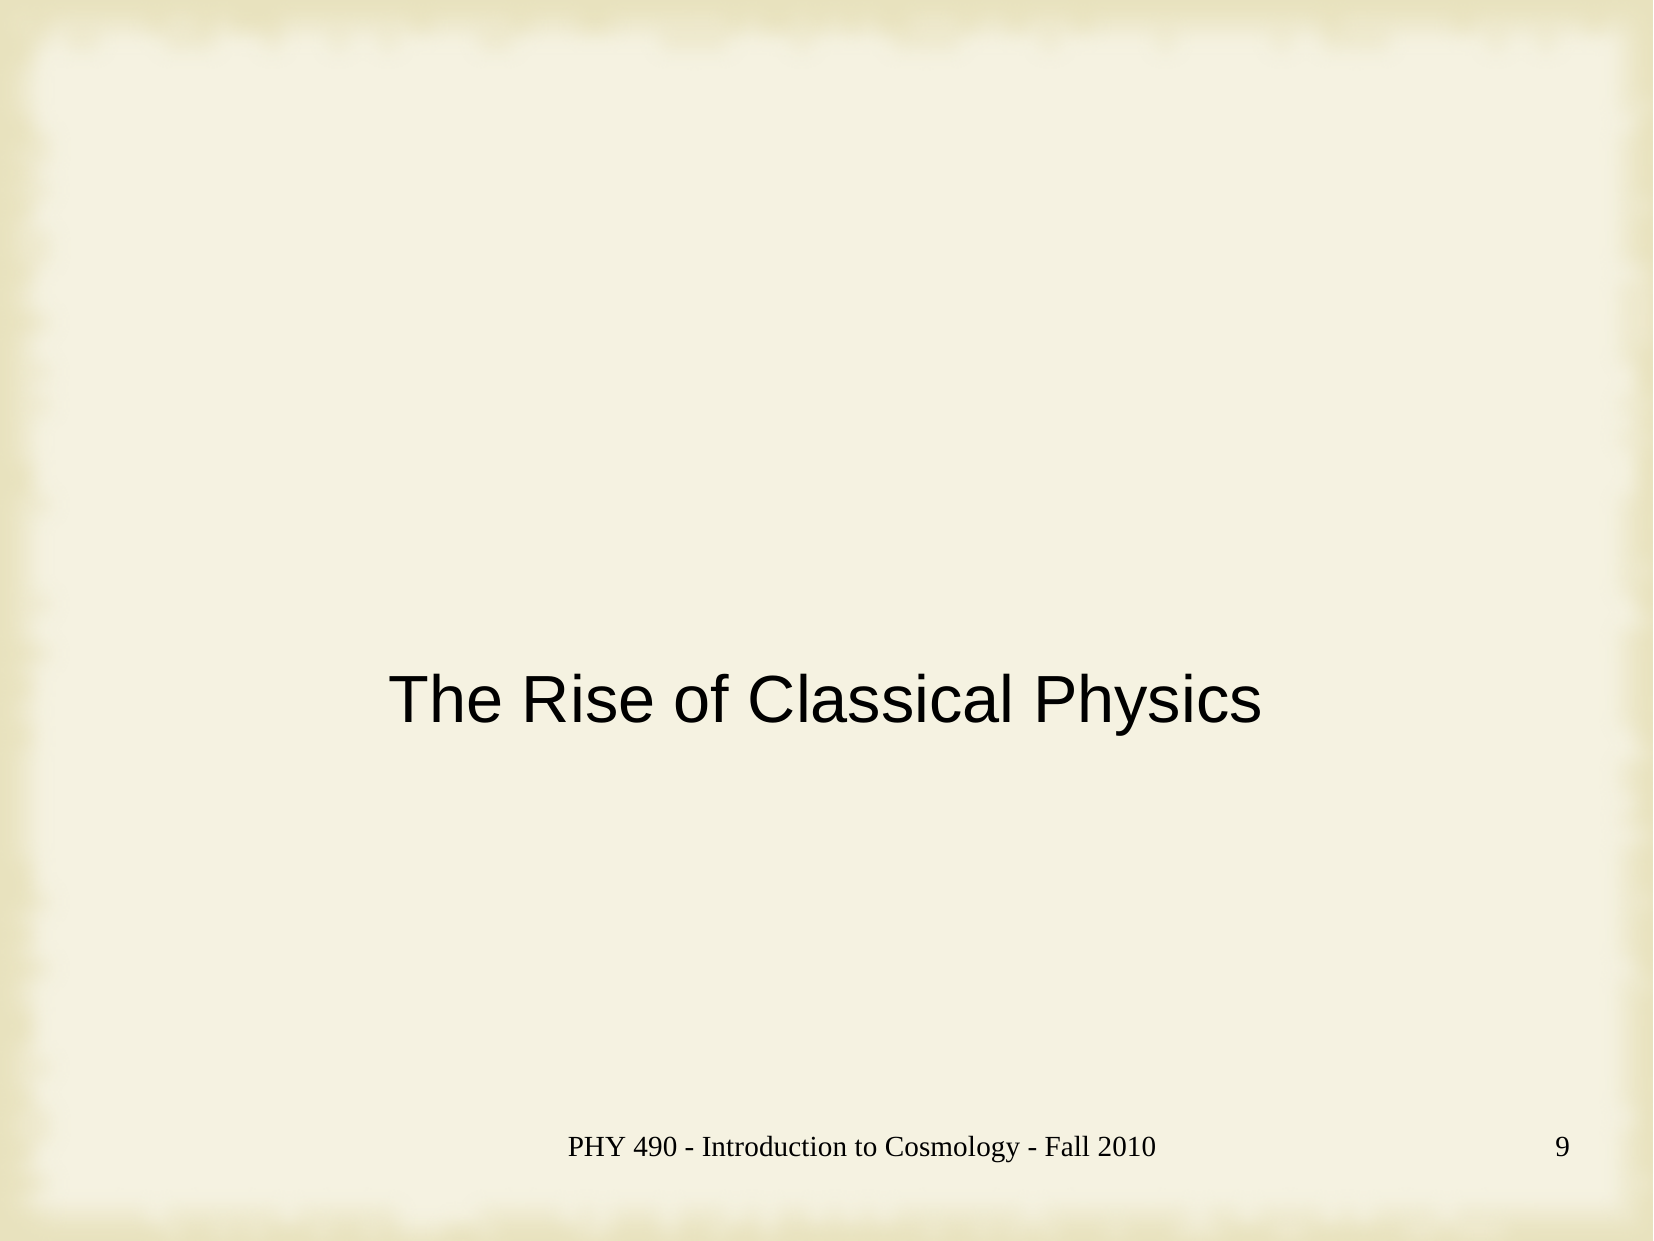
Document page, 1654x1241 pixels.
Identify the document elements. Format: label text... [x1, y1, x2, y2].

subtitle The Rise of Classical Physics [82, 297, 1571, 1102]
picture [0, 0, 1653, 1241]
